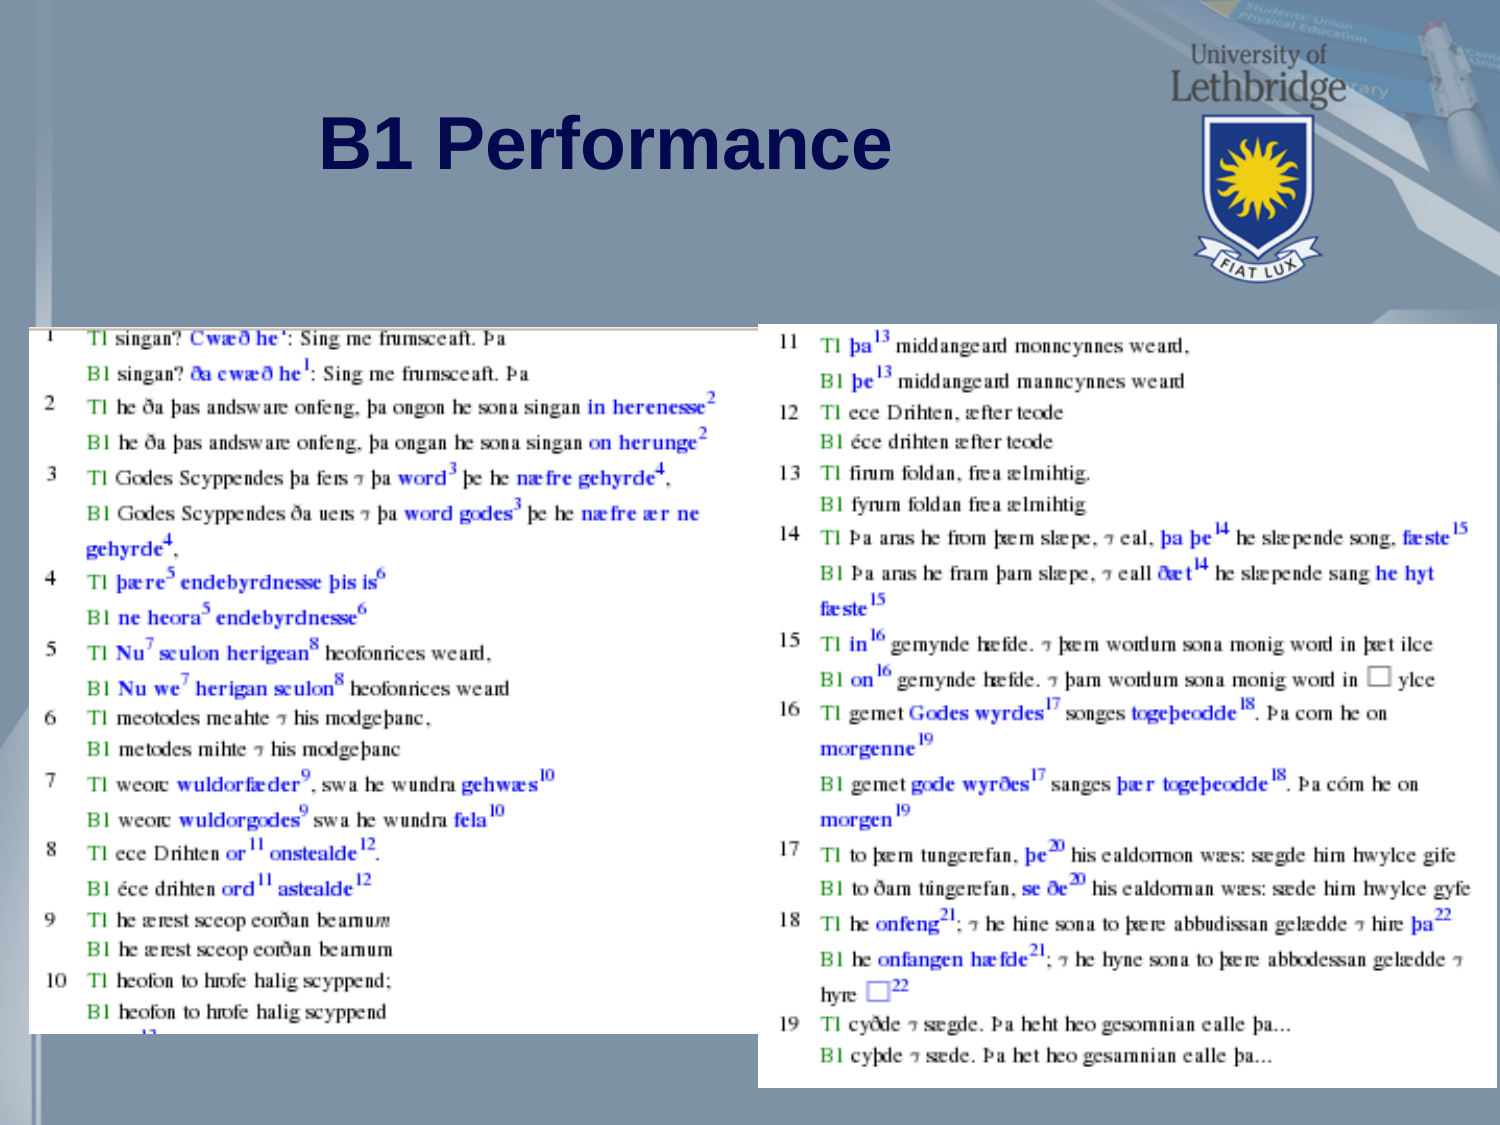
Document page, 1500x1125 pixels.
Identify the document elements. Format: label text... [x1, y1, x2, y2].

title B1 Performance [75, 53, 1138, 235]
picture [0, 0, 1500, 1125]
